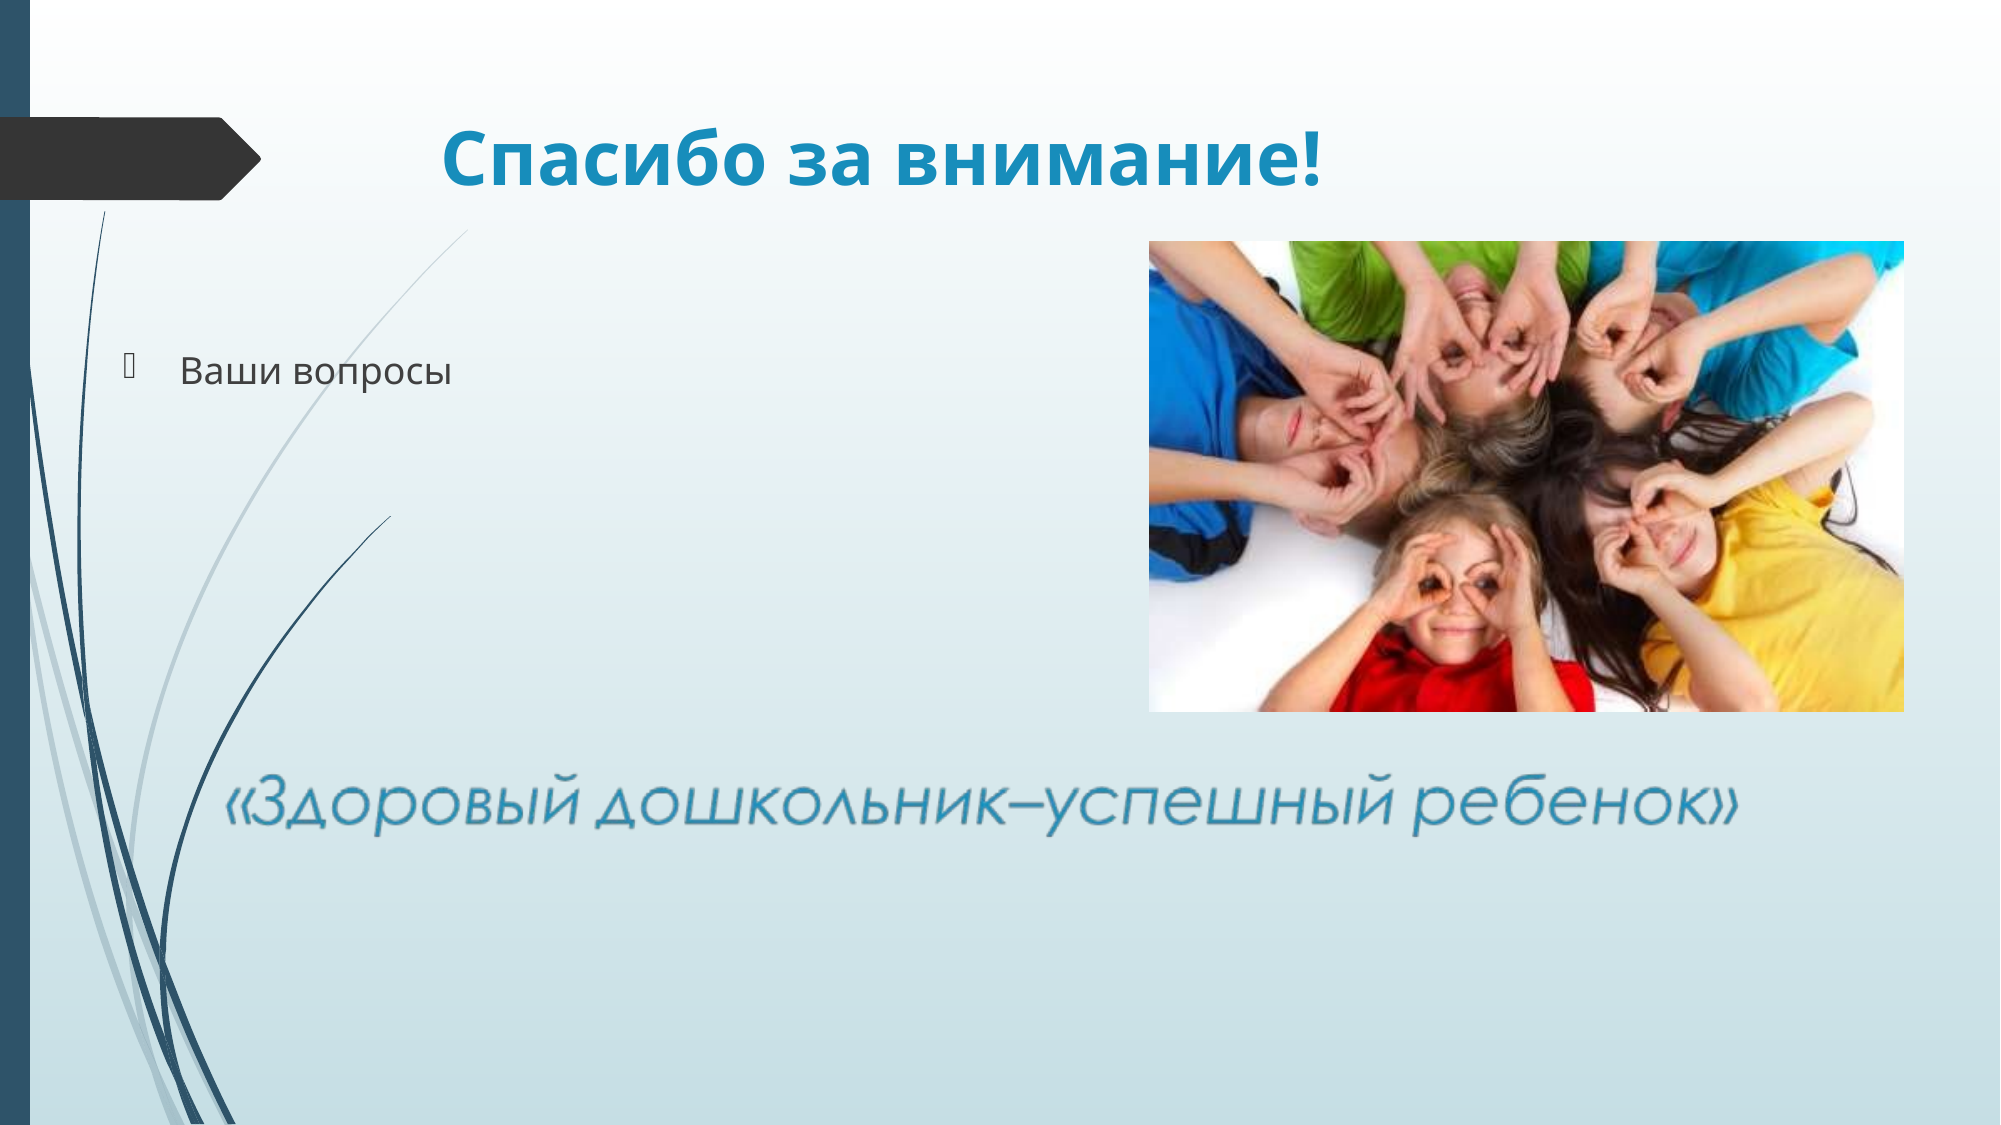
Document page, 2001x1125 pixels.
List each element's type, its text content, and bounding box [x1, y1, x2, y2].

picture [186, 738, 2000, 963]
list Ваши вопросы [108, 339, 1129, 712]
picture [1149, 241, 1904, 713]
title Спасибо за внимание! [425, 102, 1888, 313]
picture [1728, 241, 1736, 246]
